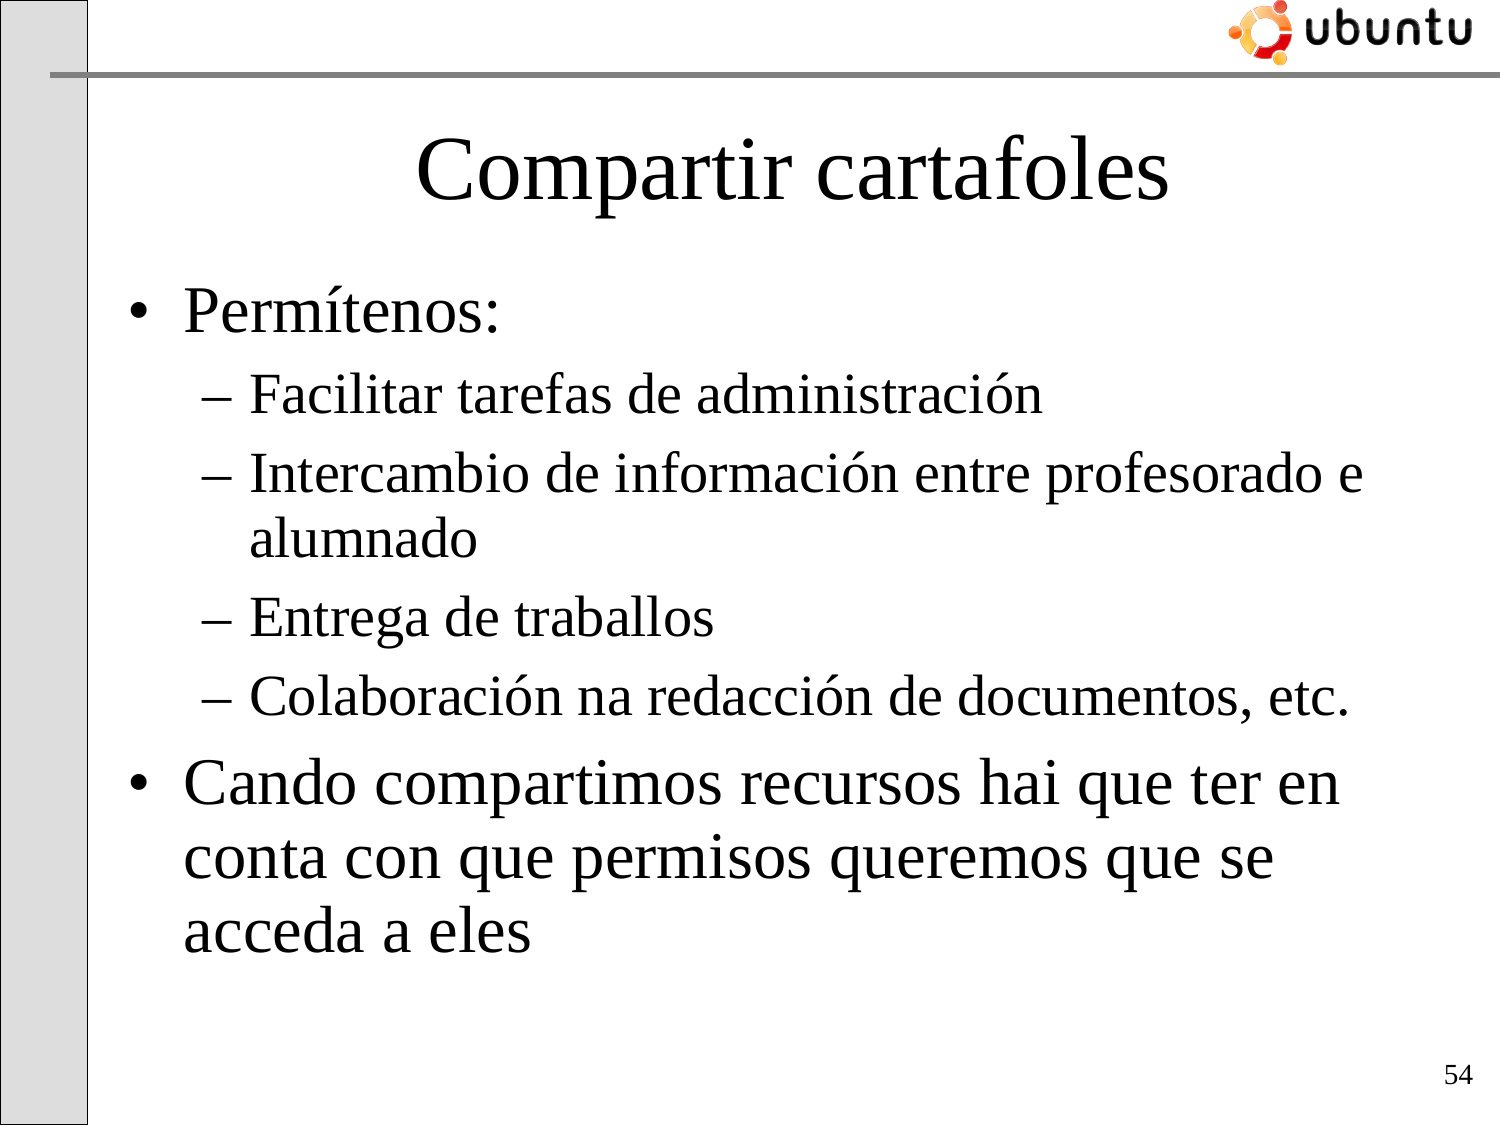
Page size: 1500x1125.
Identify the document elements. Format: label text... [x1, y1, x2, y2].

list Permítenos: Facilitar tarefas de administración Intercambio de información entre profesorado e alumnado Entrega de traballos Colaboración na redacción de documentos, etc. Cando compartimos recursos hai que ter en conta con que permisos queremos que se acceda a eles [112, 265, 1477, 1125]
picture [1221, 0, 1483, 71]
title Compartir cartafoles [112, 99, 1477, 237]
